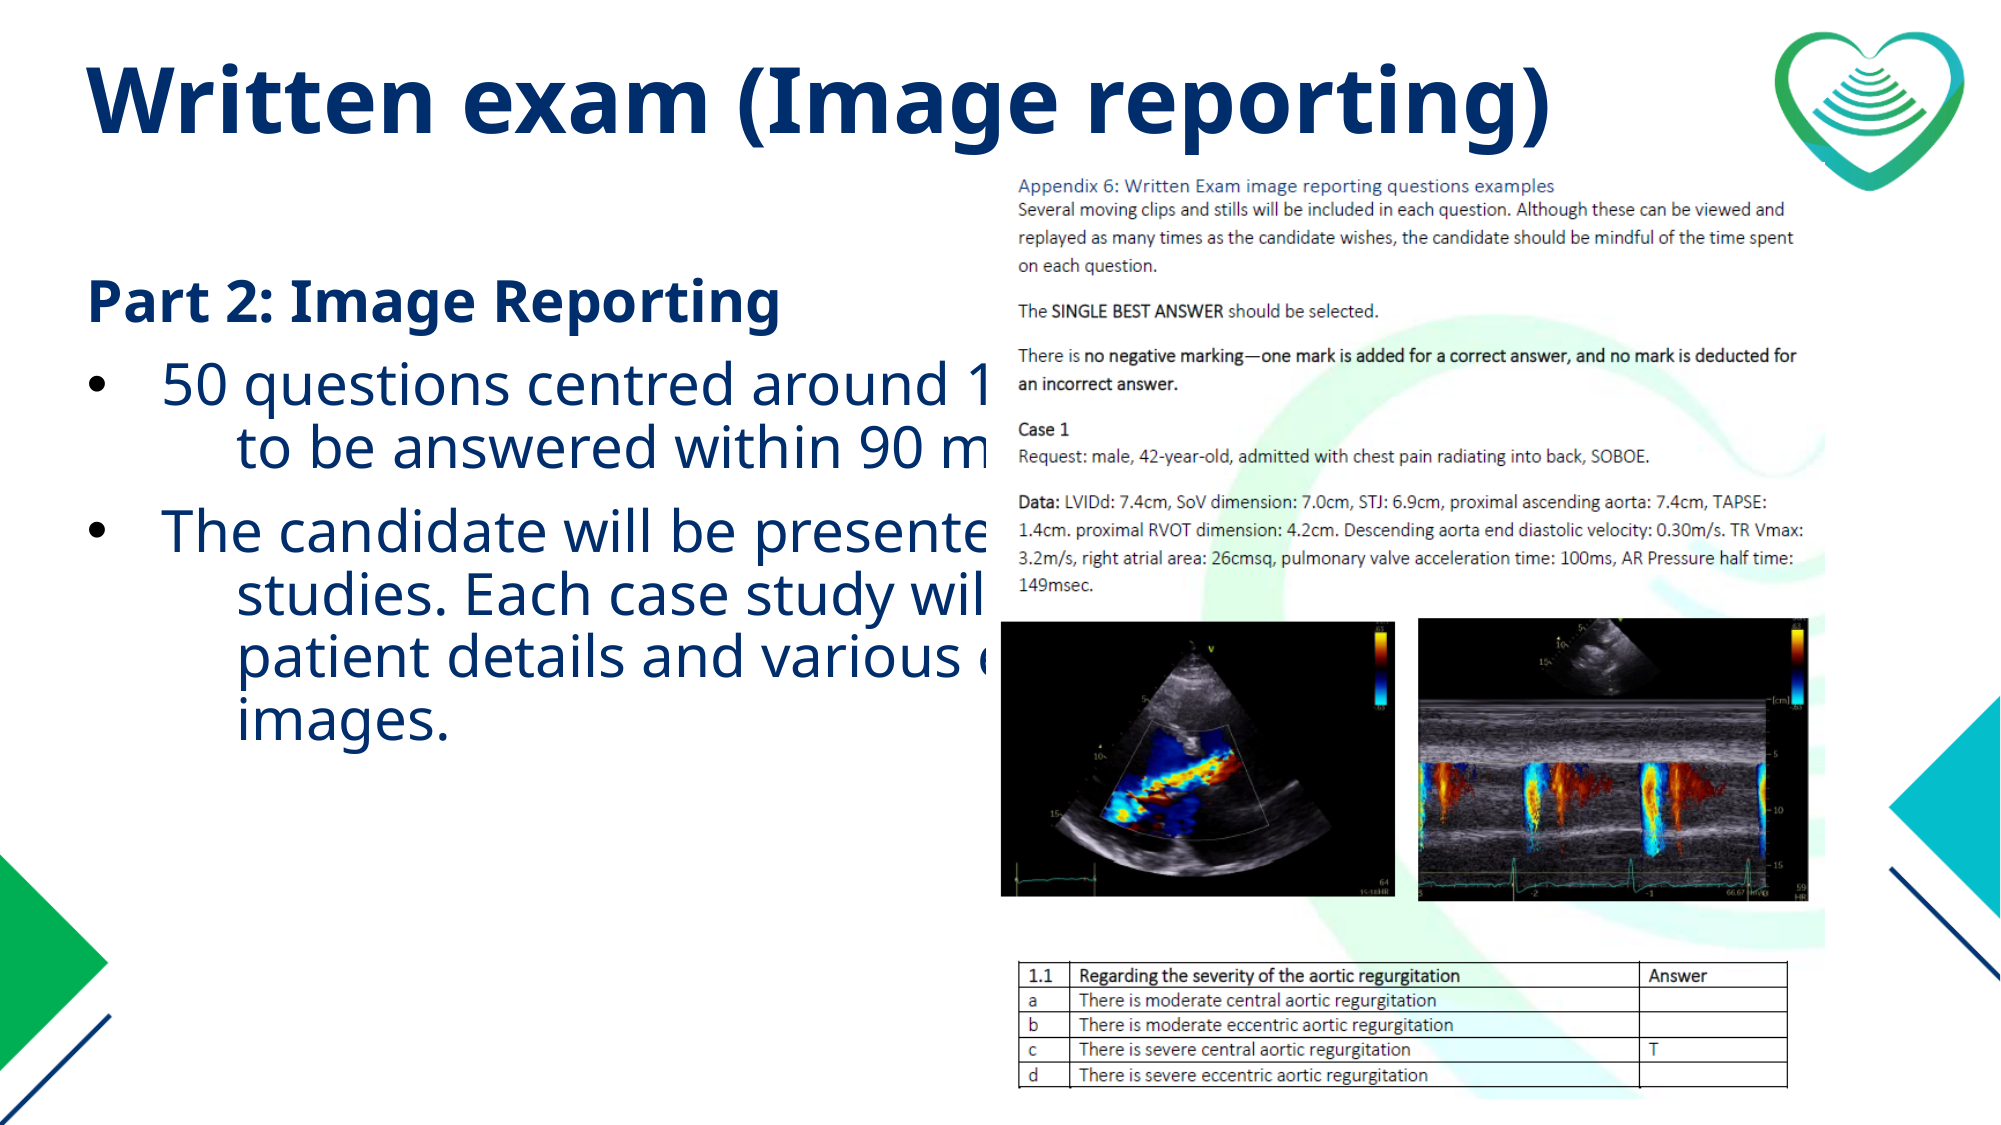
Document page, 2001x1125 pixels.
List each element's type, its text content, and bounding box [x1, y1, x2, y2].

list Part 2: Image Reporting 50 questions centred around 10 patient case studies to be answered within 90 minutes. The candidate will be presented with 10 patient case studies. Each case study will consist of relevant patient details and various echocardiographic images. [71, 218, 932, 923]
picture [986, 162, 1825, 1099]
title Written exam (Image reporting) [71, 46, 1797, 265]
